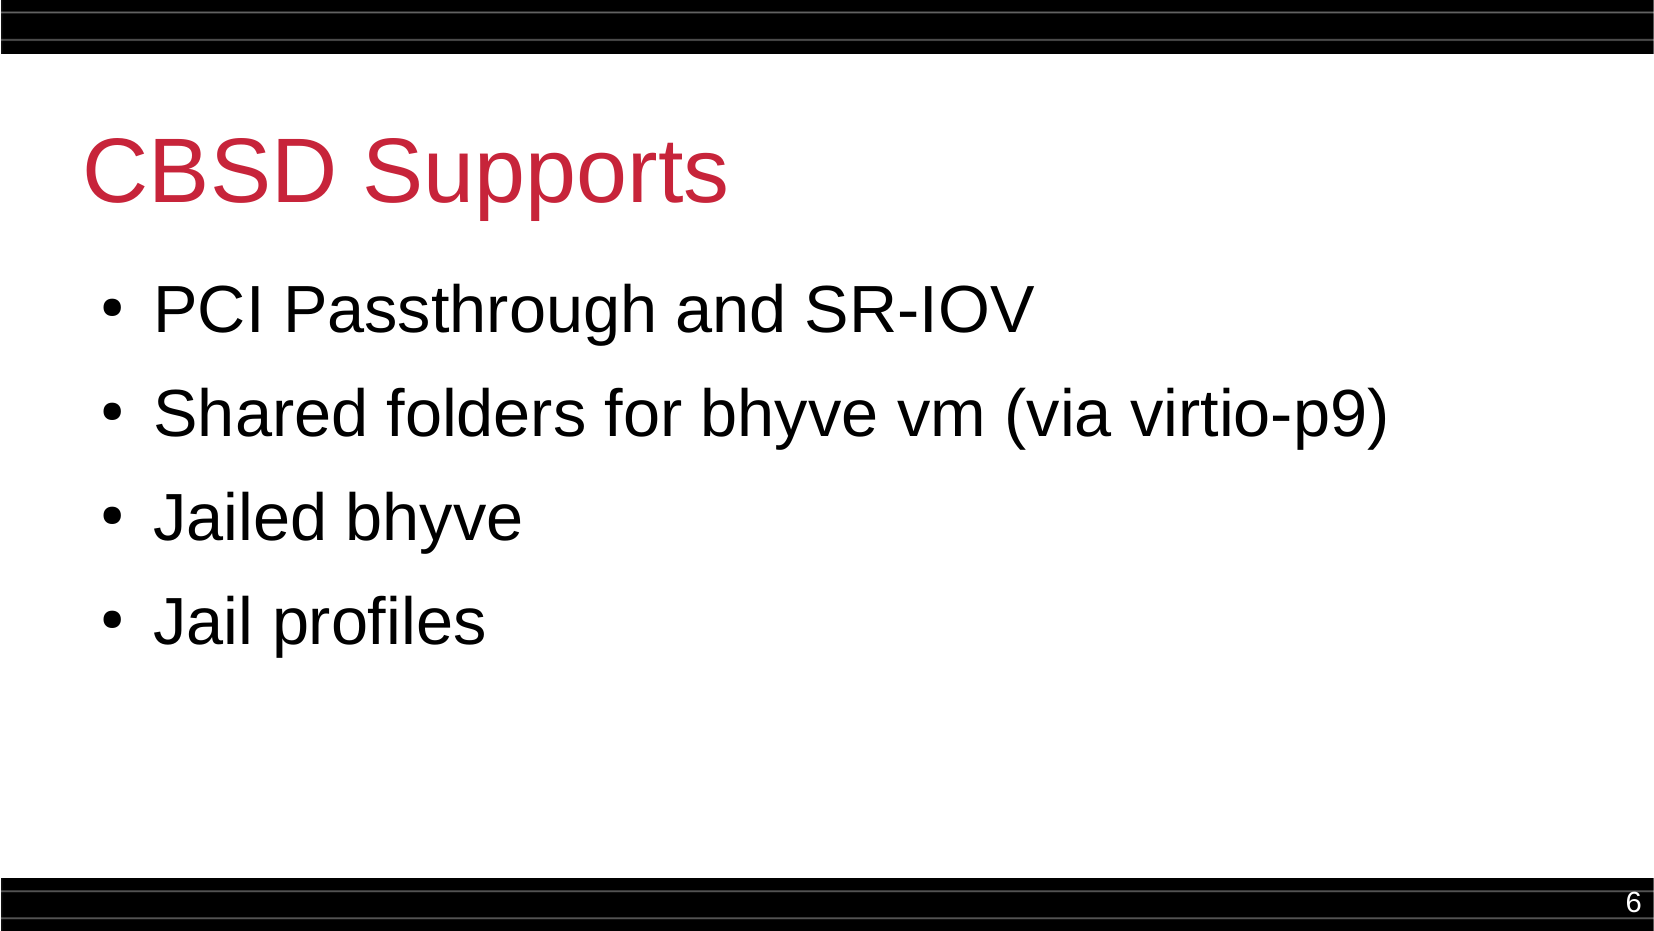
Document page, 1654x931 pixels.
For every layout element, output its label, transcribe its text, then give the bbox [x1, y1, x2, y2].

title CBSD Supports [82, 92, 1571, 249]
list PCI Passthrough and SR-IOV Shared folders for bhyve vm (via virtio-p9) Jailed bhyve Jail profiles [82, 271, 1571, 851]
picture [1, 878, 1654, 931]
picture [1, 0, 1654, 54]
